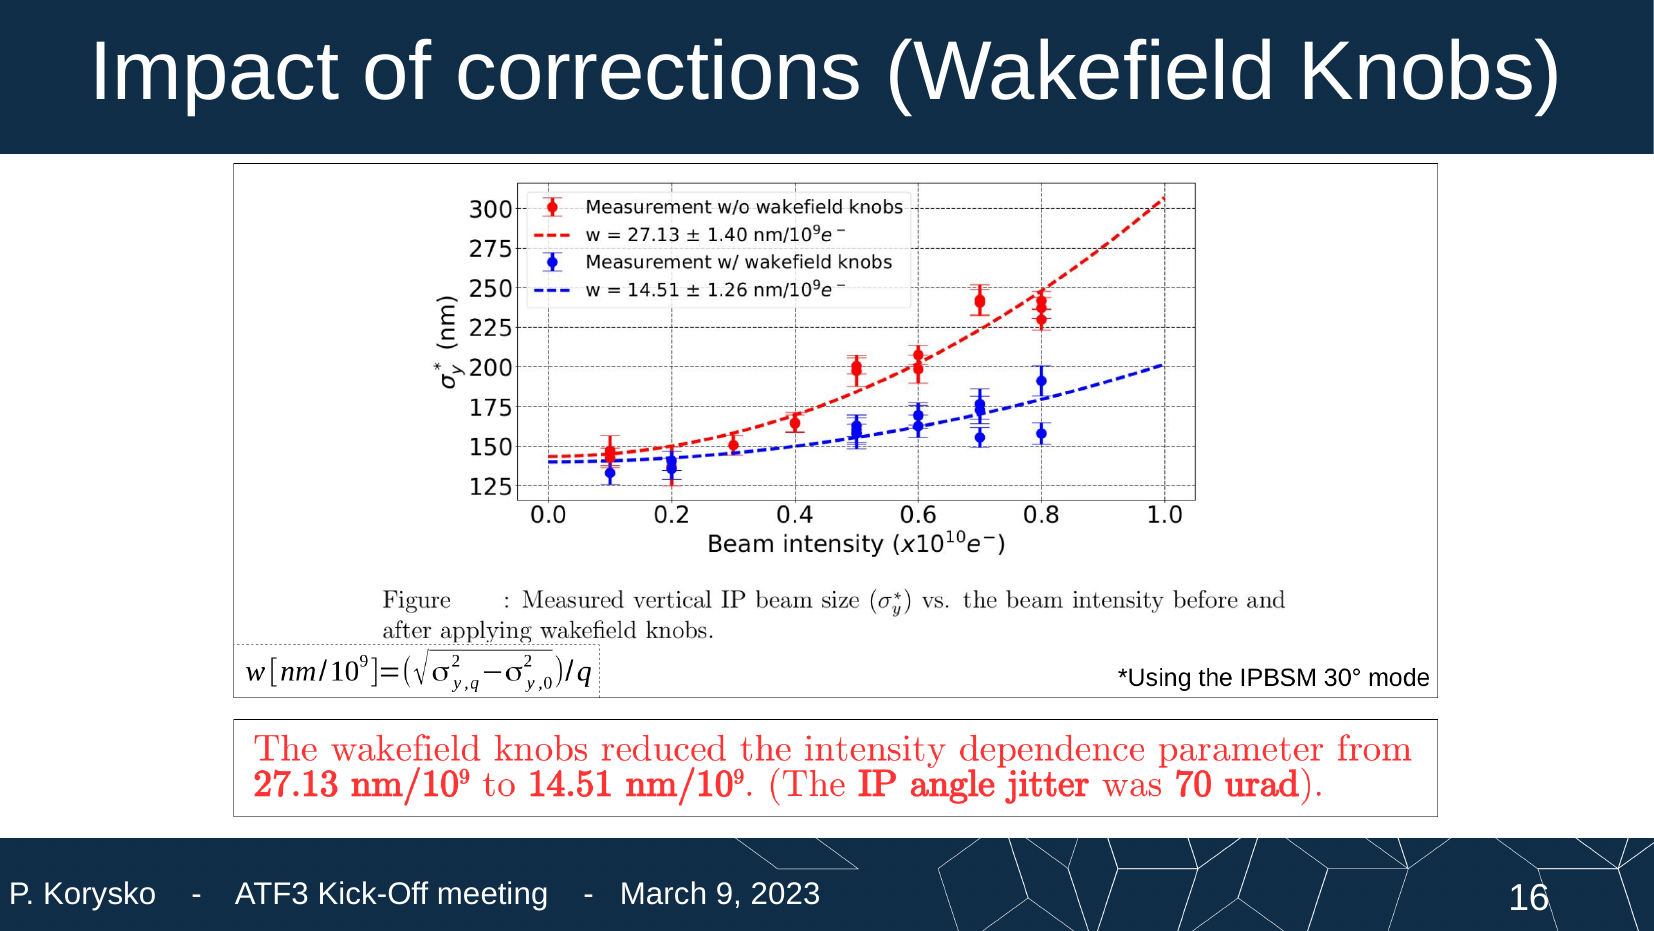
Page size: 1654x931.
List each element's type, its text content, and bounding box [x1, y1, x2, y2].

picture [0, 838, 1654, 931]
picture [0, 0, 1654, 154]
text_box <number> [1493, 868, 1654, 931]
picture [230, 159, 1447, 829]
text_box P. Korysko - ATF3 Kick-Off meeting - March 9, 2023 [0, 868, 957, 931]
